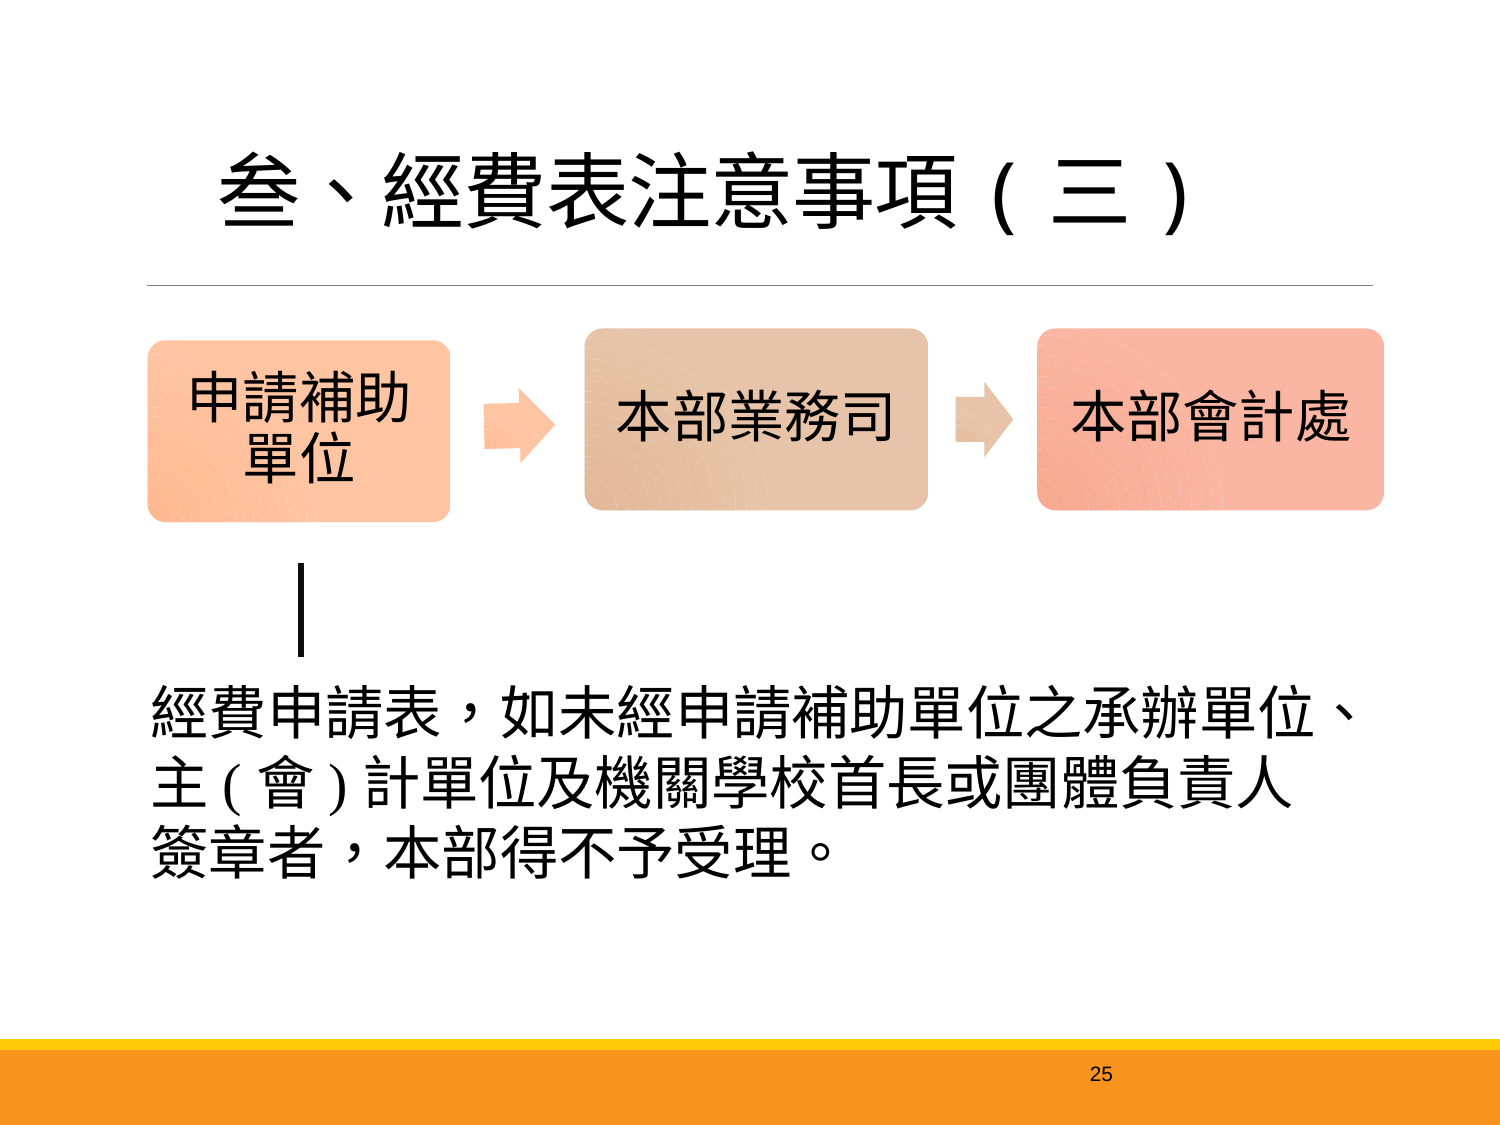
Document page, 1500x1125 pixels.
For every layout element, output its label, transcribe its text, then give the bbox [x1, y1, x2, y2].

text_box 申請補助單位 [147, 340, 451, 523]
text_box 本部會計處 [1037, 328, 1385, 511]
title 叁、經費表注意事項(三) [100, 114, 1319, 248]
text_box 本部業務司 [584, 328, 929, 511]
text_box 25 [1074, 1042, 1426, 1103]
text_box 經費申請表，如未經申請補助單位之承辦單位、主(會)計單位及機關學校首長或團體負責人簽章者，本部得不予受理。 [136, 669, 1335, 894]
text_box [955, 381, 1014, 458]
text_box [483, 387, 556, 464]
